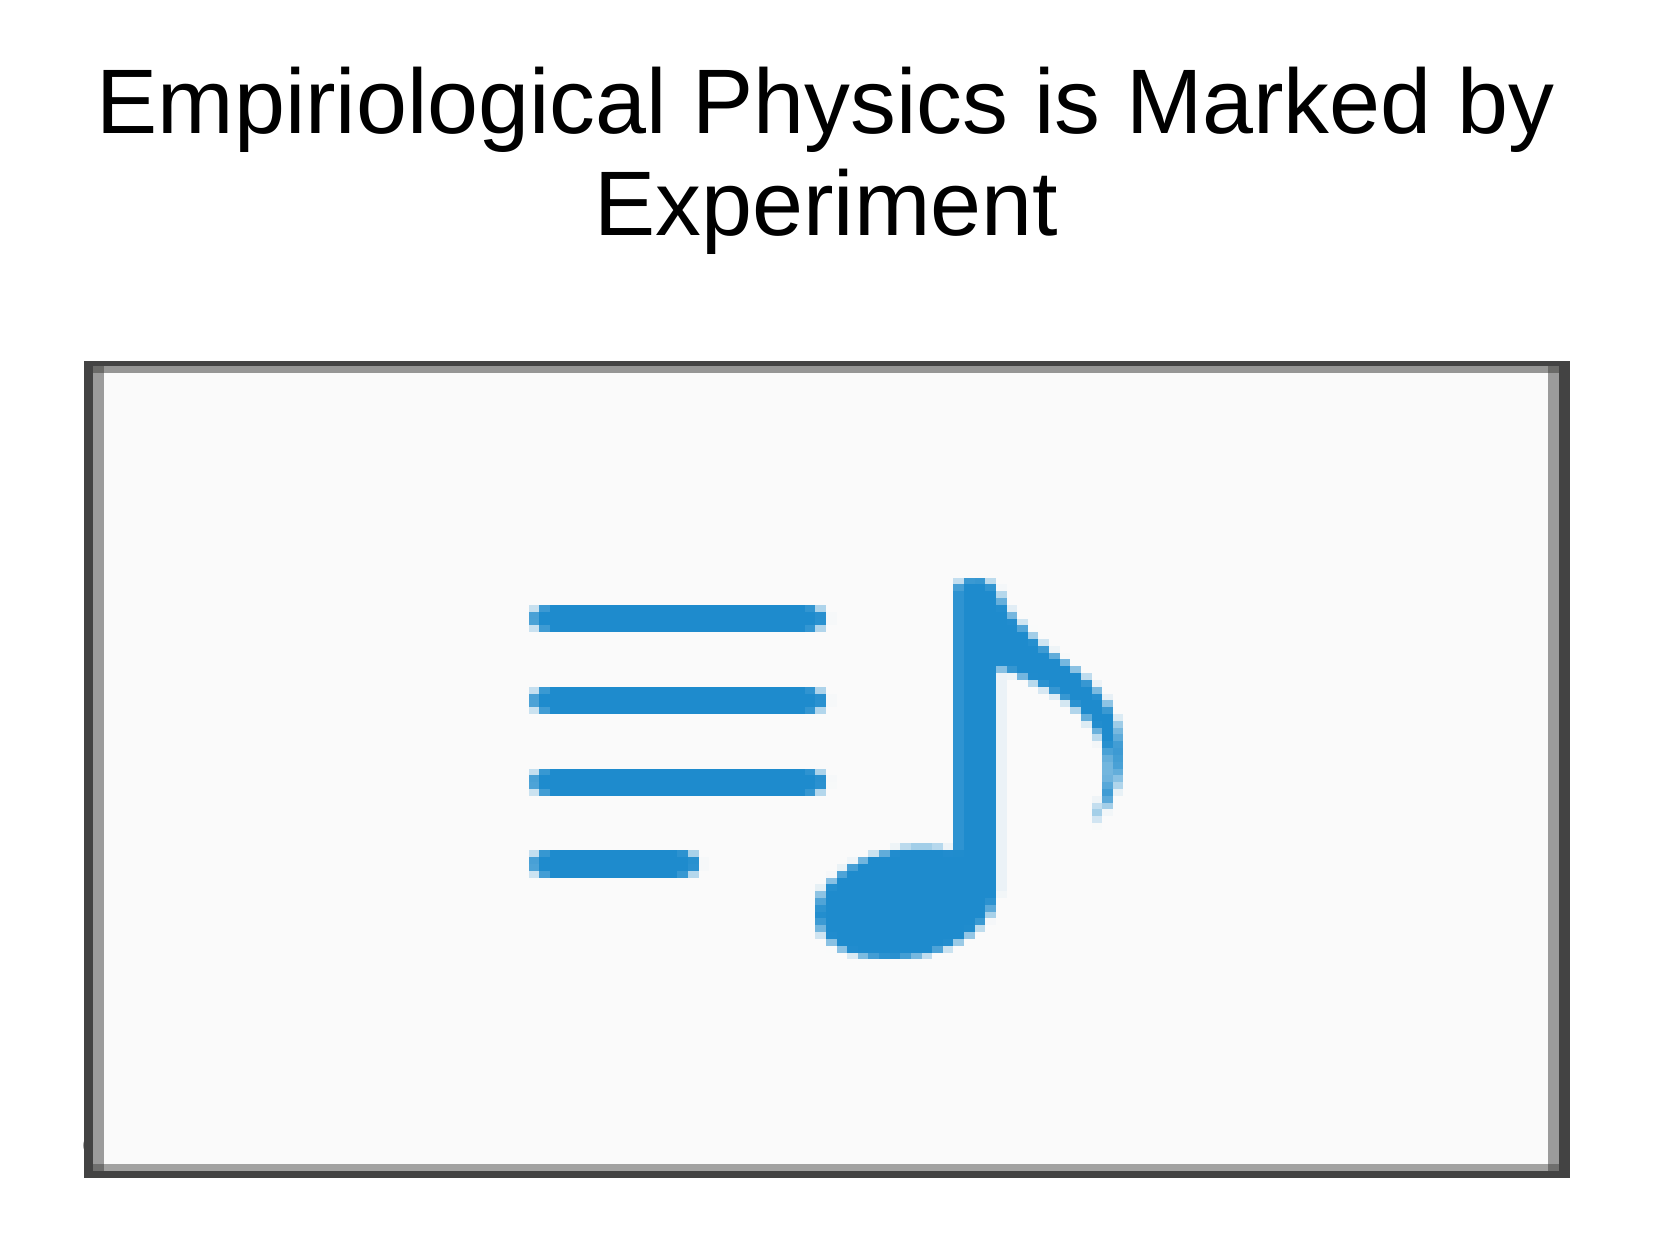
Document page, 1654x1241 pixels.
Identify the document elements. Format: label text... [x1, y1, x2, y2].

title Empiriological Physics is Marked by Experiment [82, 49, 1571, 257]
text_box [82, 360, 1571, 1179]
